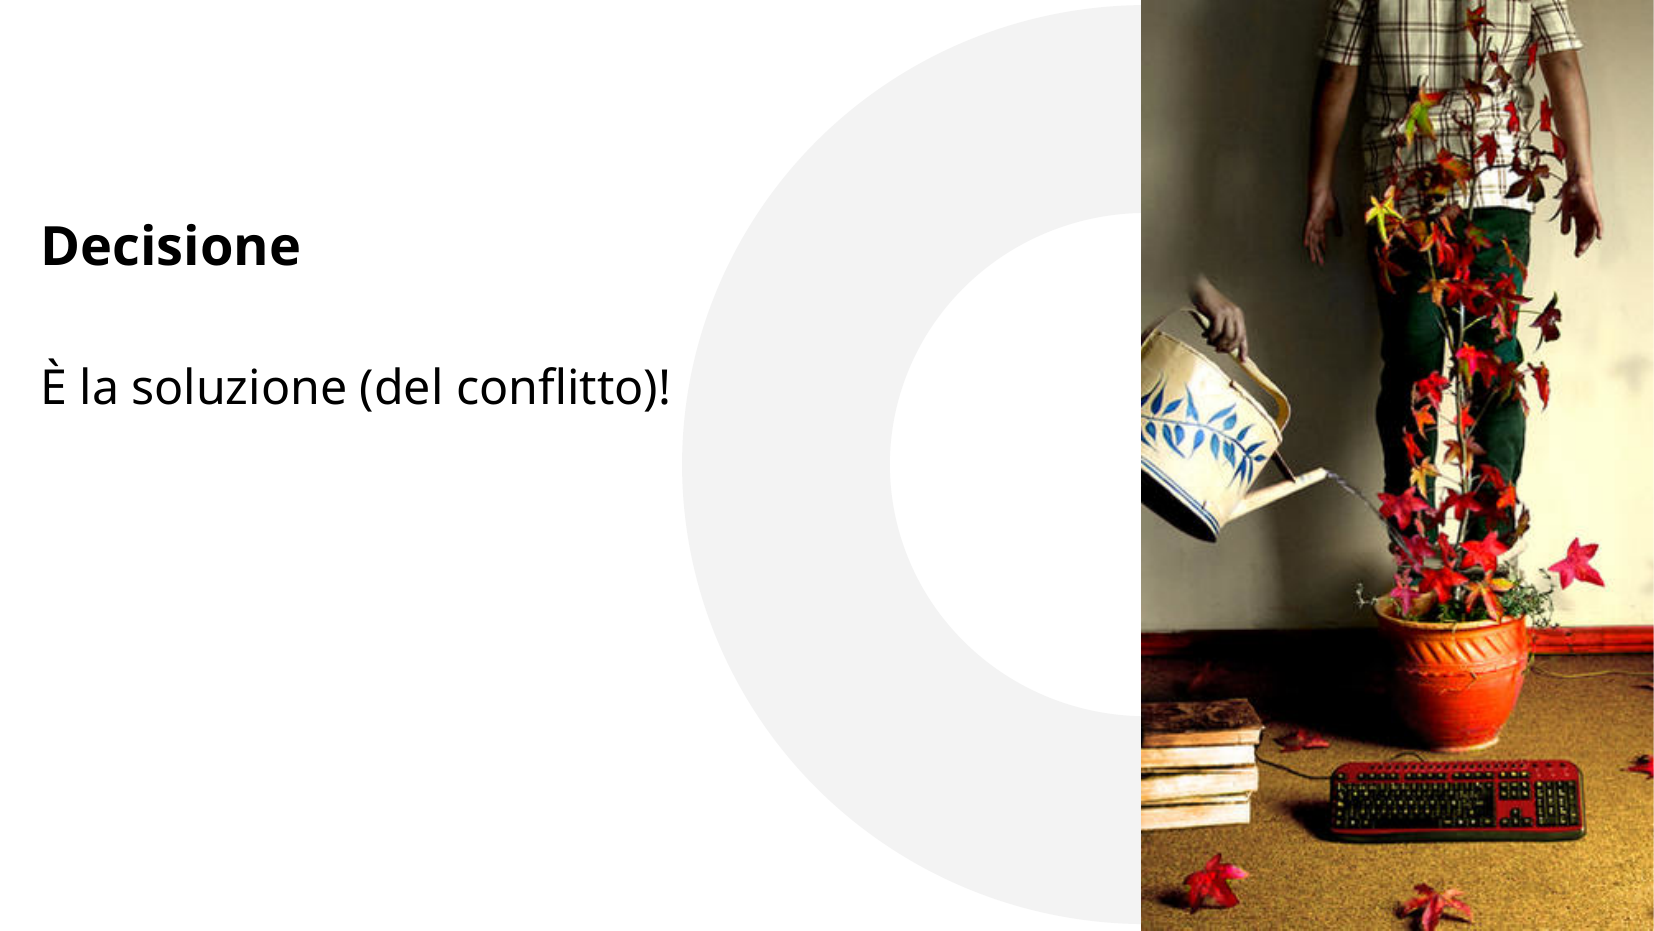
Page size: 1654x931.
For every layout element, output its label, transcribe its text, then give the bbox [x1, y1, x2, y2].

picture [1141, 0, 1654, 931]
title Decisione [40, 178, 897, 311]
list È la soluzione (del conflitto)! [40, 357, 1123, 712]
